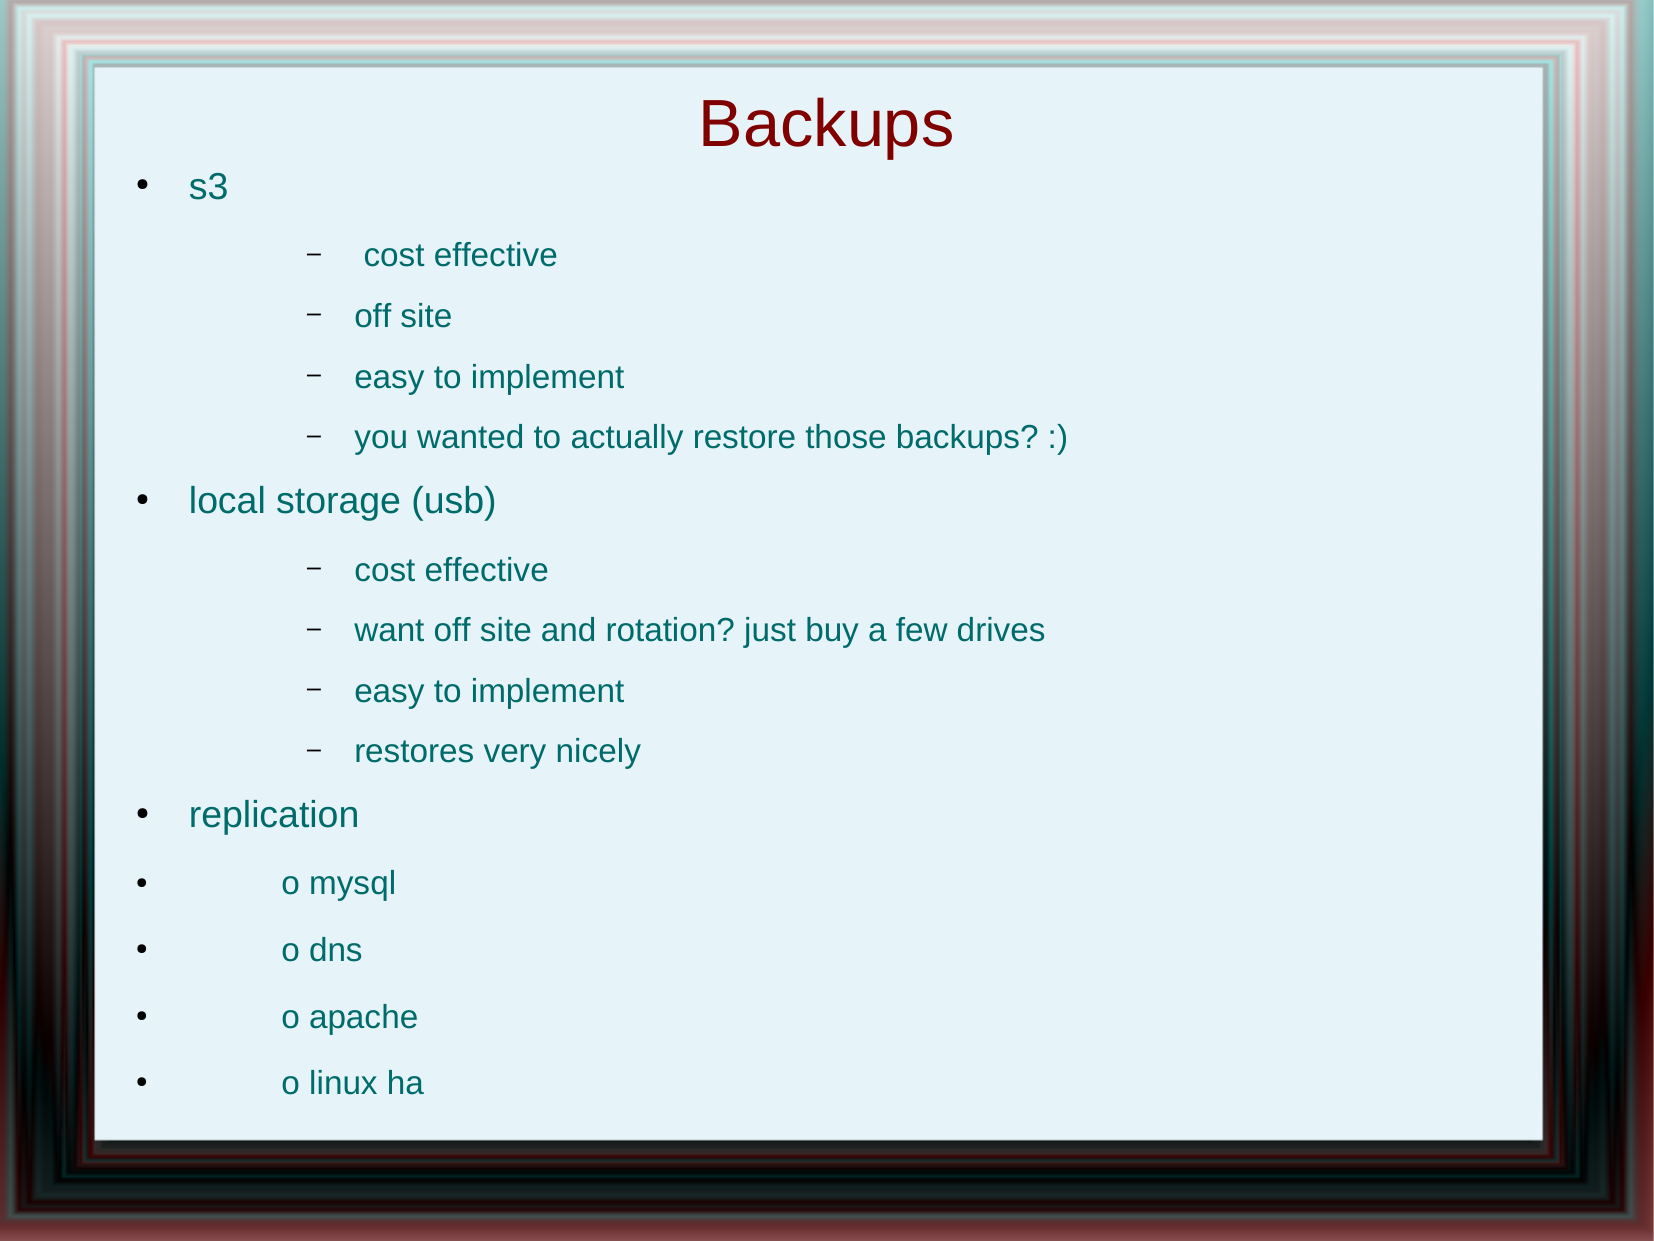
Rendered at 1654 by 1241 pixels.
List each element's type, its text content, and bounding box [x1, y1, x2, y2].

picture [0, 0, 1654, 1241]
title Backups [118, 85, 1536, 161]
list s3 cost effective off site easy to implement you wanted to actually restore those backups? :) local storage (usb) cost effective want off site and rotation? just buy a few drives easy to implement restores very nicely replication o mysql o dns o apache o linux ha [118, 165, 1506, 1102]
